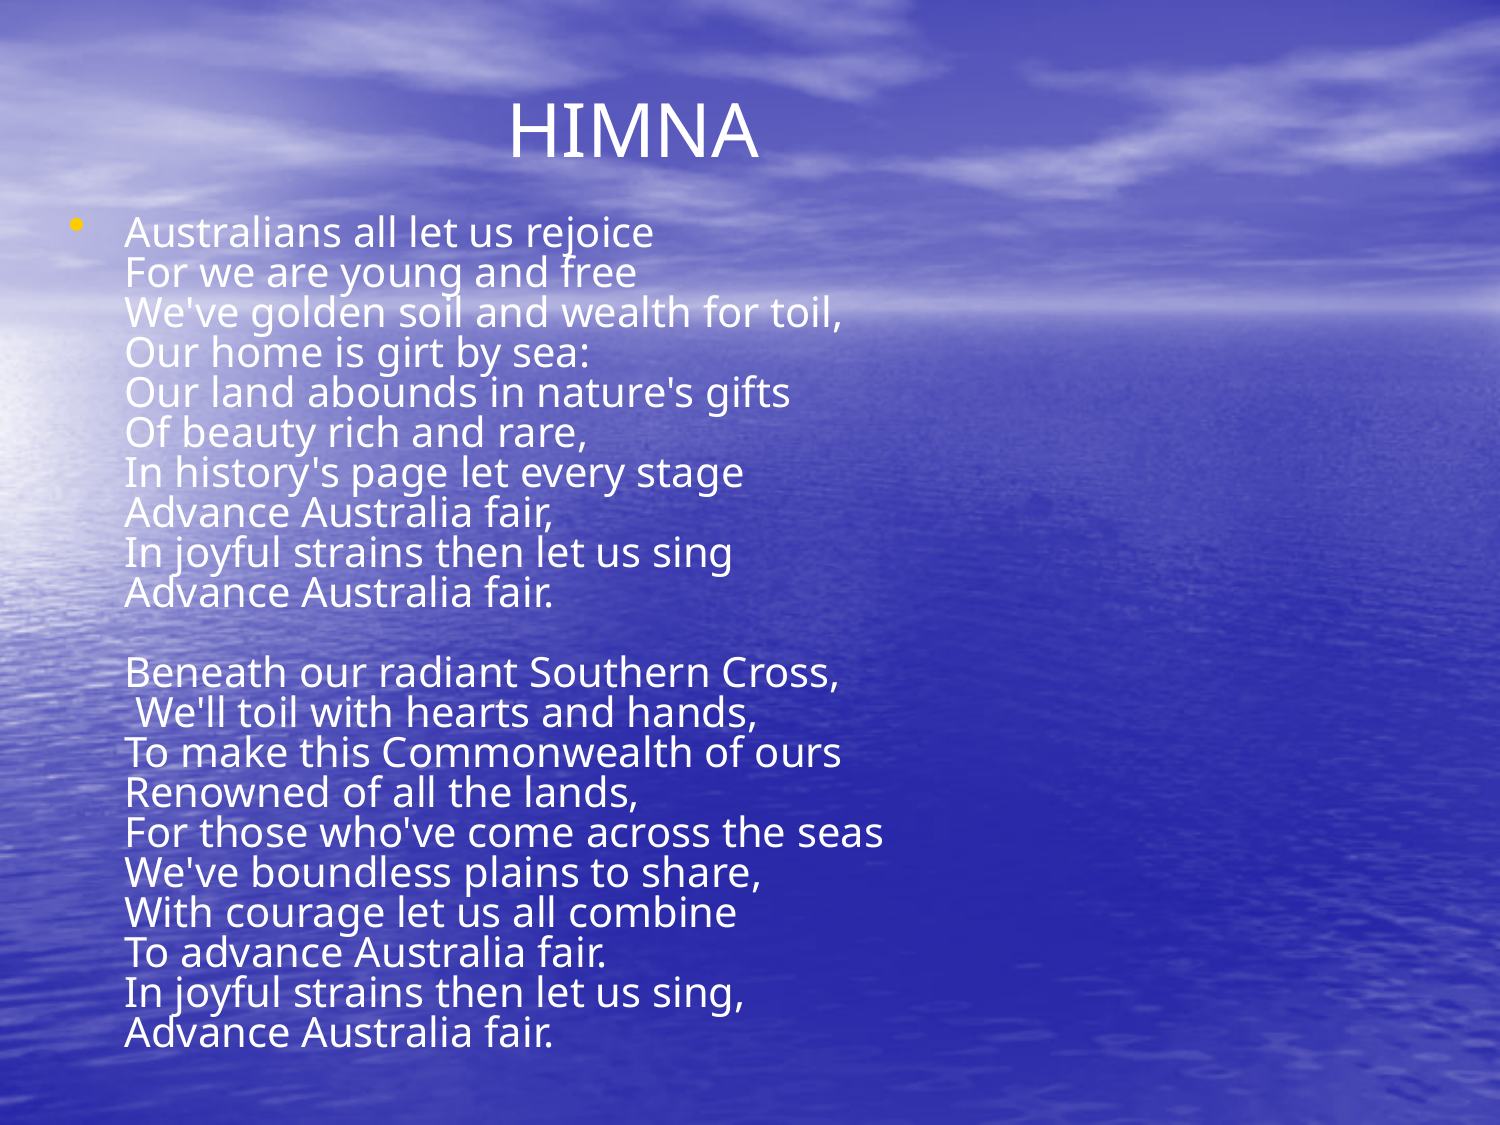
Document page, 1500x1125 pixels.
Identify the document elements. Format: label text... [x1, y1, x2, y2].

picture [0, 0, 1500, 1125]
list Australians all let us rejoice For we are young and free We've golden soil and wealth for toil, Our home is girt by sea: Our land abounds in nature's gifts Of beauty rich and rare, In history's page let every stage Advance Australia fair, In joyful strains then let us sing Advance Australia fair. Beneath our radiant Southern Cross, We'll toil with hearts and hands, To make this Commonwealth of ours Renowned of all the lands, For those who've come across the seas We've boundless plains to share, With courage let us all combine To advance Australia fair. In joyful strains then let us sing, Advance Australia fair. [53, 208, 1404, 883]
title HIMNA [75, 47, 1425, 208]
